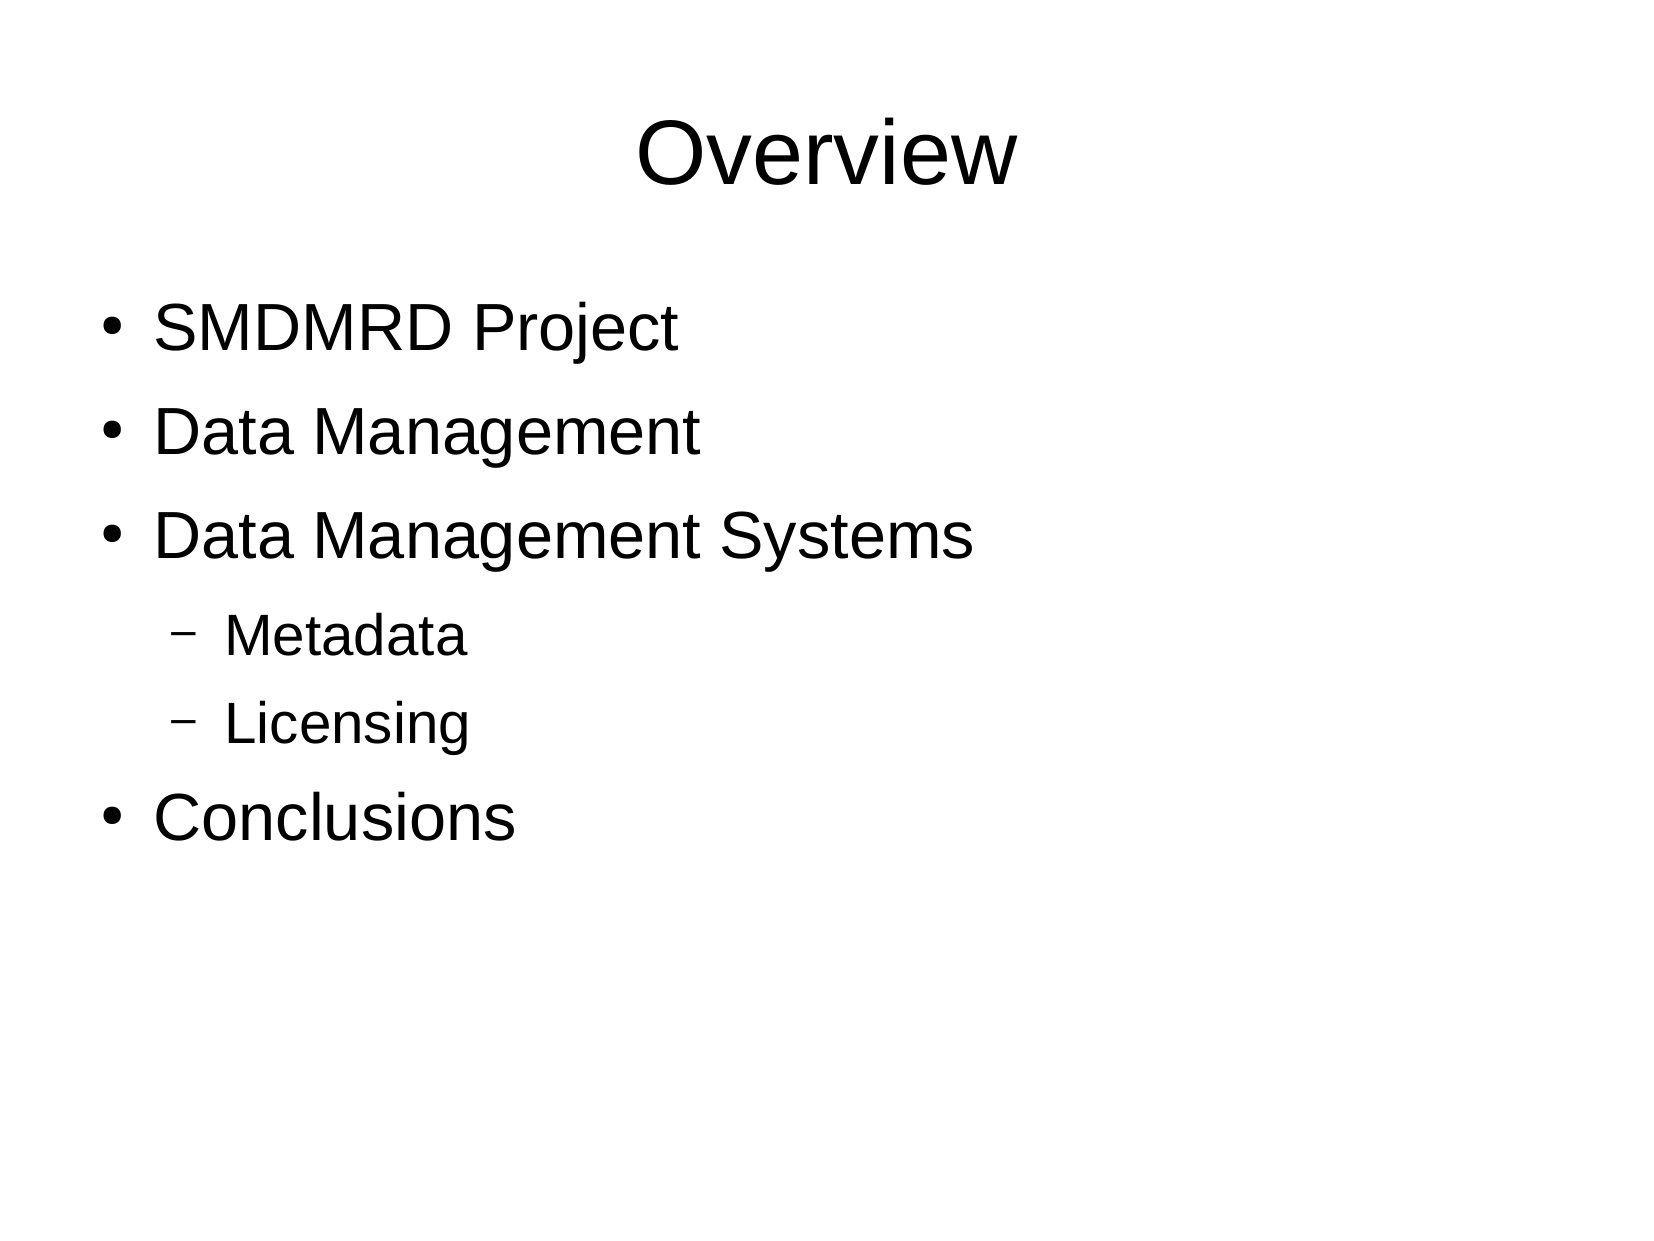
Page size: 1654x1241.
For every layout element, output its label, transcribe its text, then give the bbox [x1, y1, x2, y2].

list SMDMRD Project Data Management Data Management Systems Metadata Licensing Conclusions [82, 290, 1571, 1109]
title Overview [82, 49, 1571, 257]
